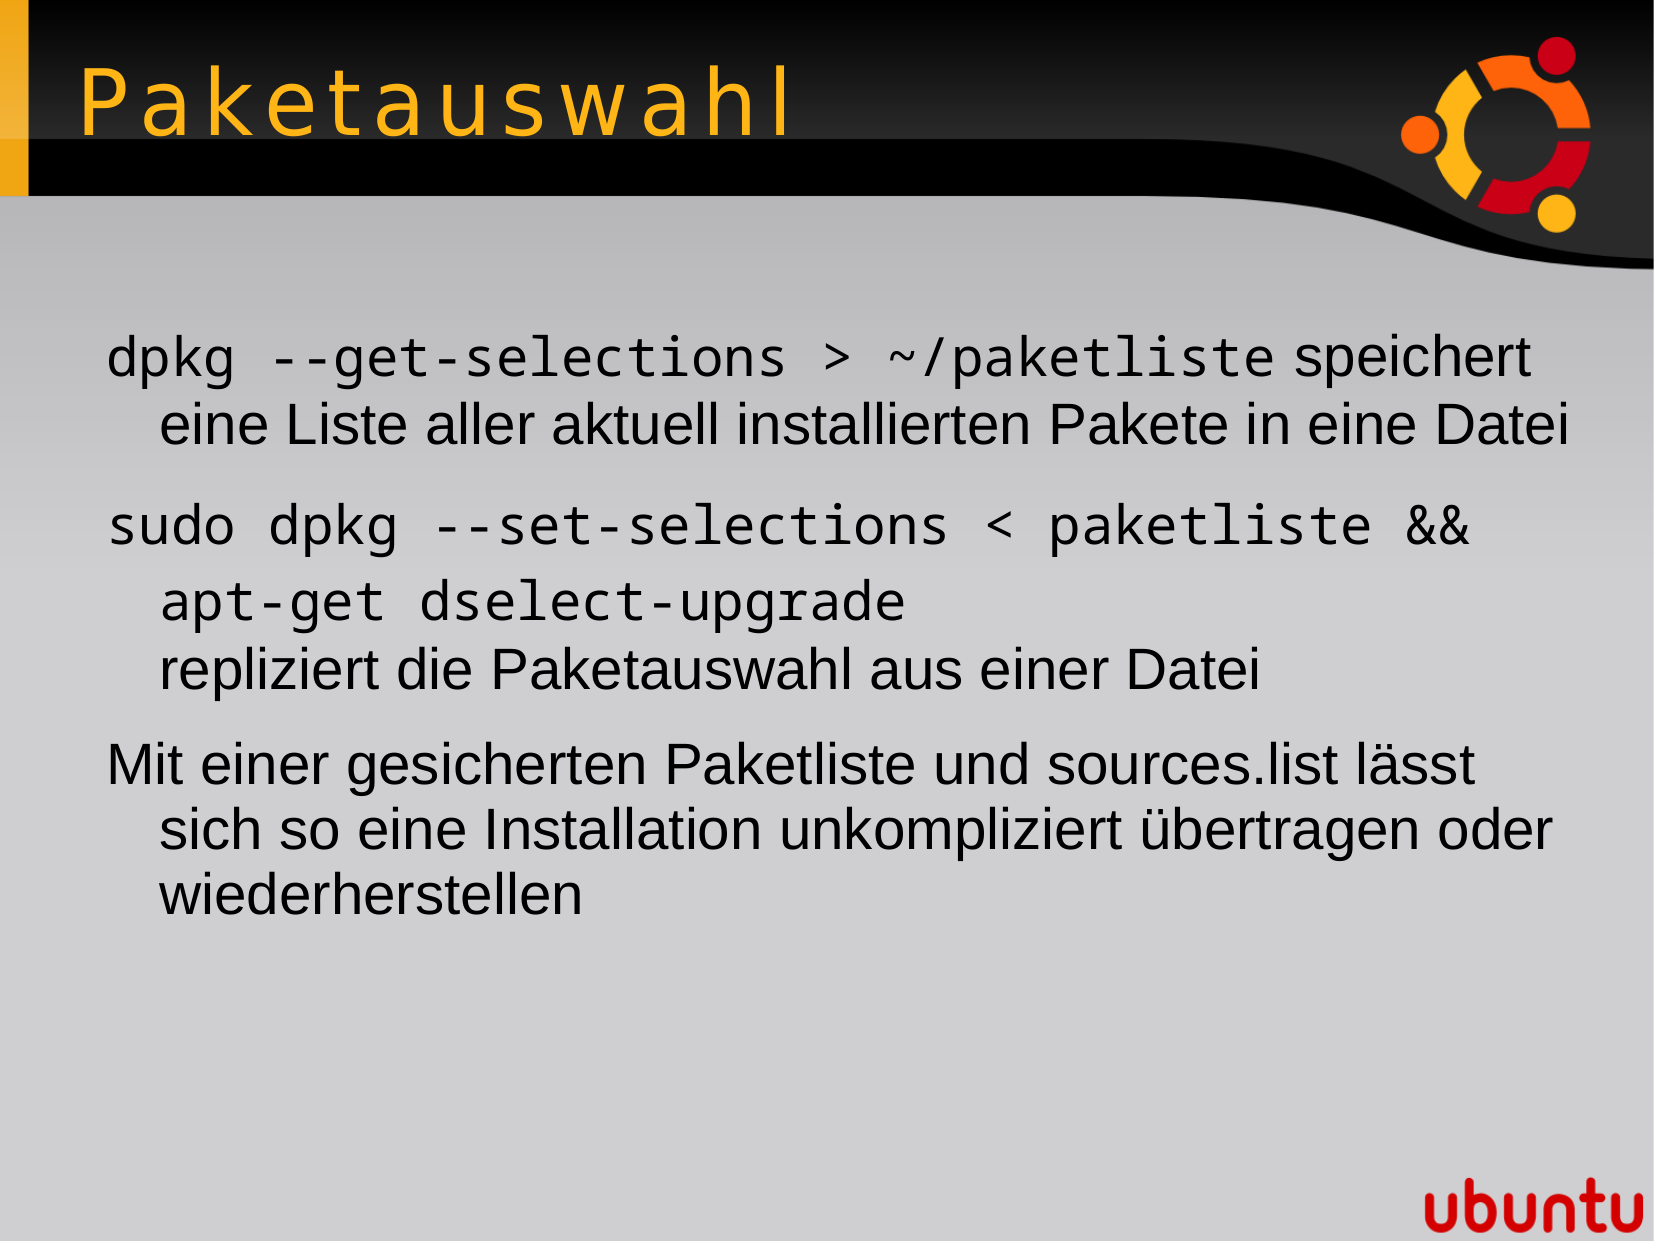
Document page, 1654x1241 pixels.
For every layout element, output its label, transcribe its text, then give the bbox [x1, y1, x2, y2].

list dpkg --get-selections > ~/paketliste speichert eine Liste aller aktuell installierten Pakete in eine Datei sudo dpkg --set-selections < paketliste && apt-get dselect-upgrade repliziert die Paketauswahl aus einer Datei Mit einer gesicherten Paketliste und sources.list lässt sich so eine Installation unkompliziert übertragen oder wiederherstellen [88, 315, 1577, 1160]
picture [0, 0, 1654, 1241]
title Paketauswahl [76, 0, 1300, 207]
